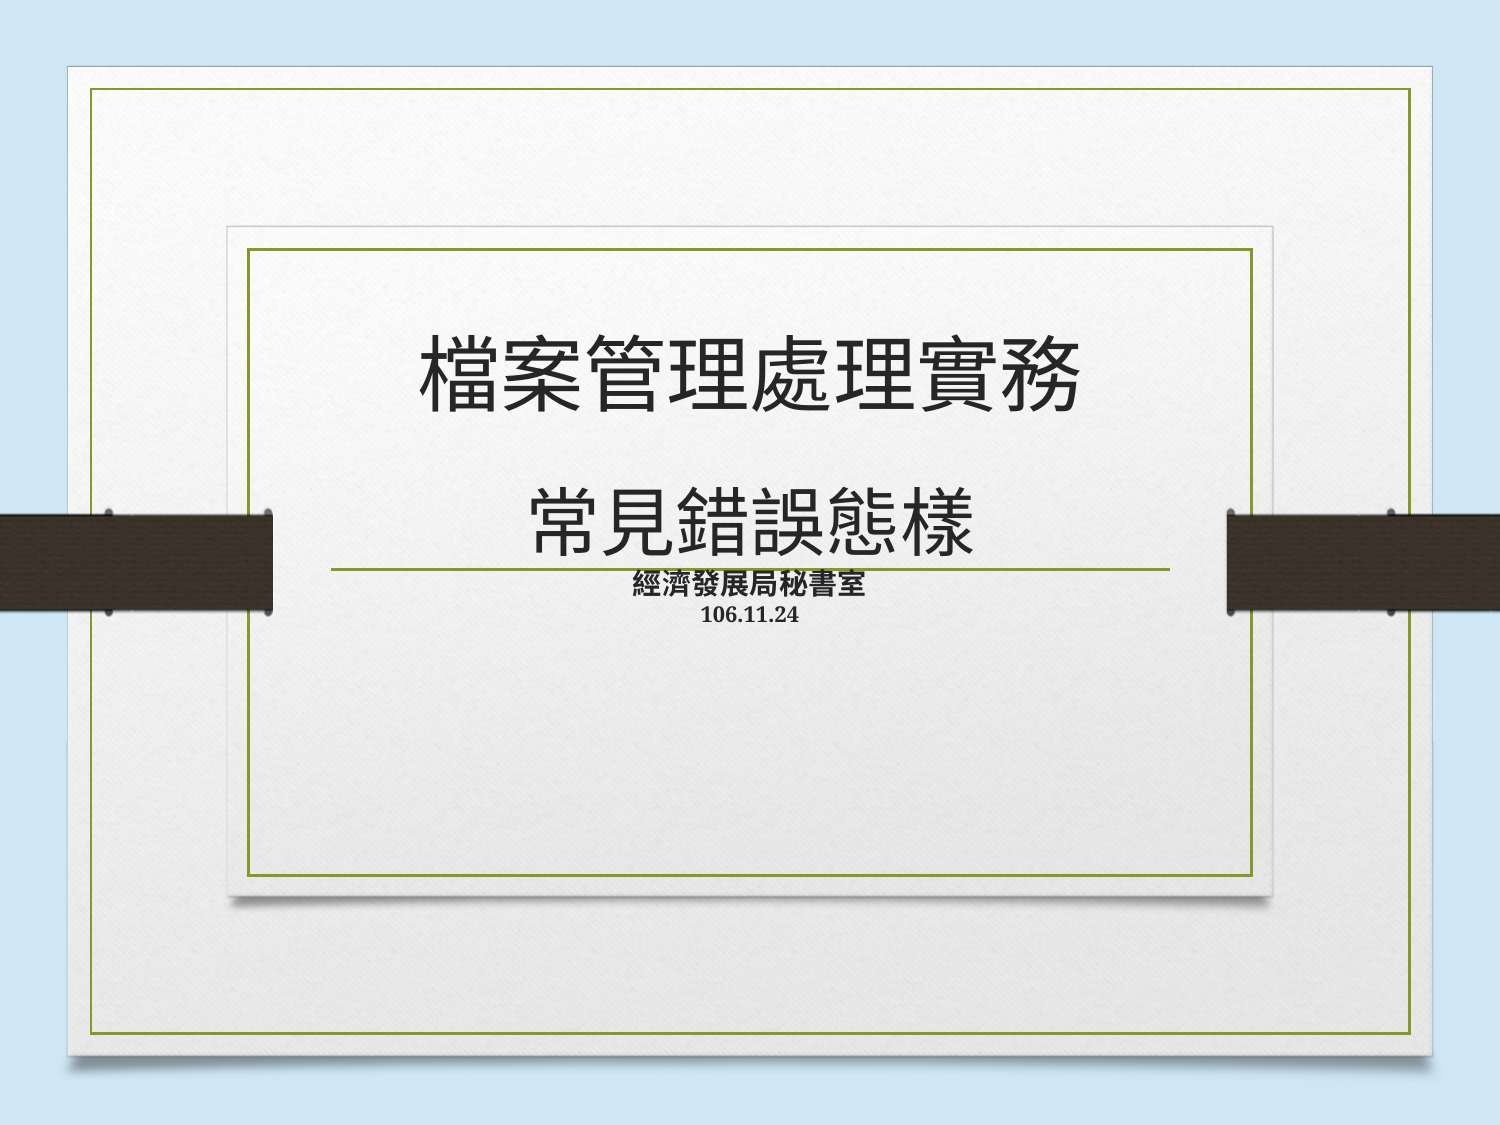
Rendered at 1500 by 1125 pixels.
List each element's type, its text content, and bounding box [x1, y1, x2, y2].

picture [0, 0, 1500, 1125]
subtitle 常見錯誤態樣 經濟發展局秘書室 106.11.24 [345, 468, 1155, 687]
title 檔案管理處理實務 [277, 314, 1223, 468]
